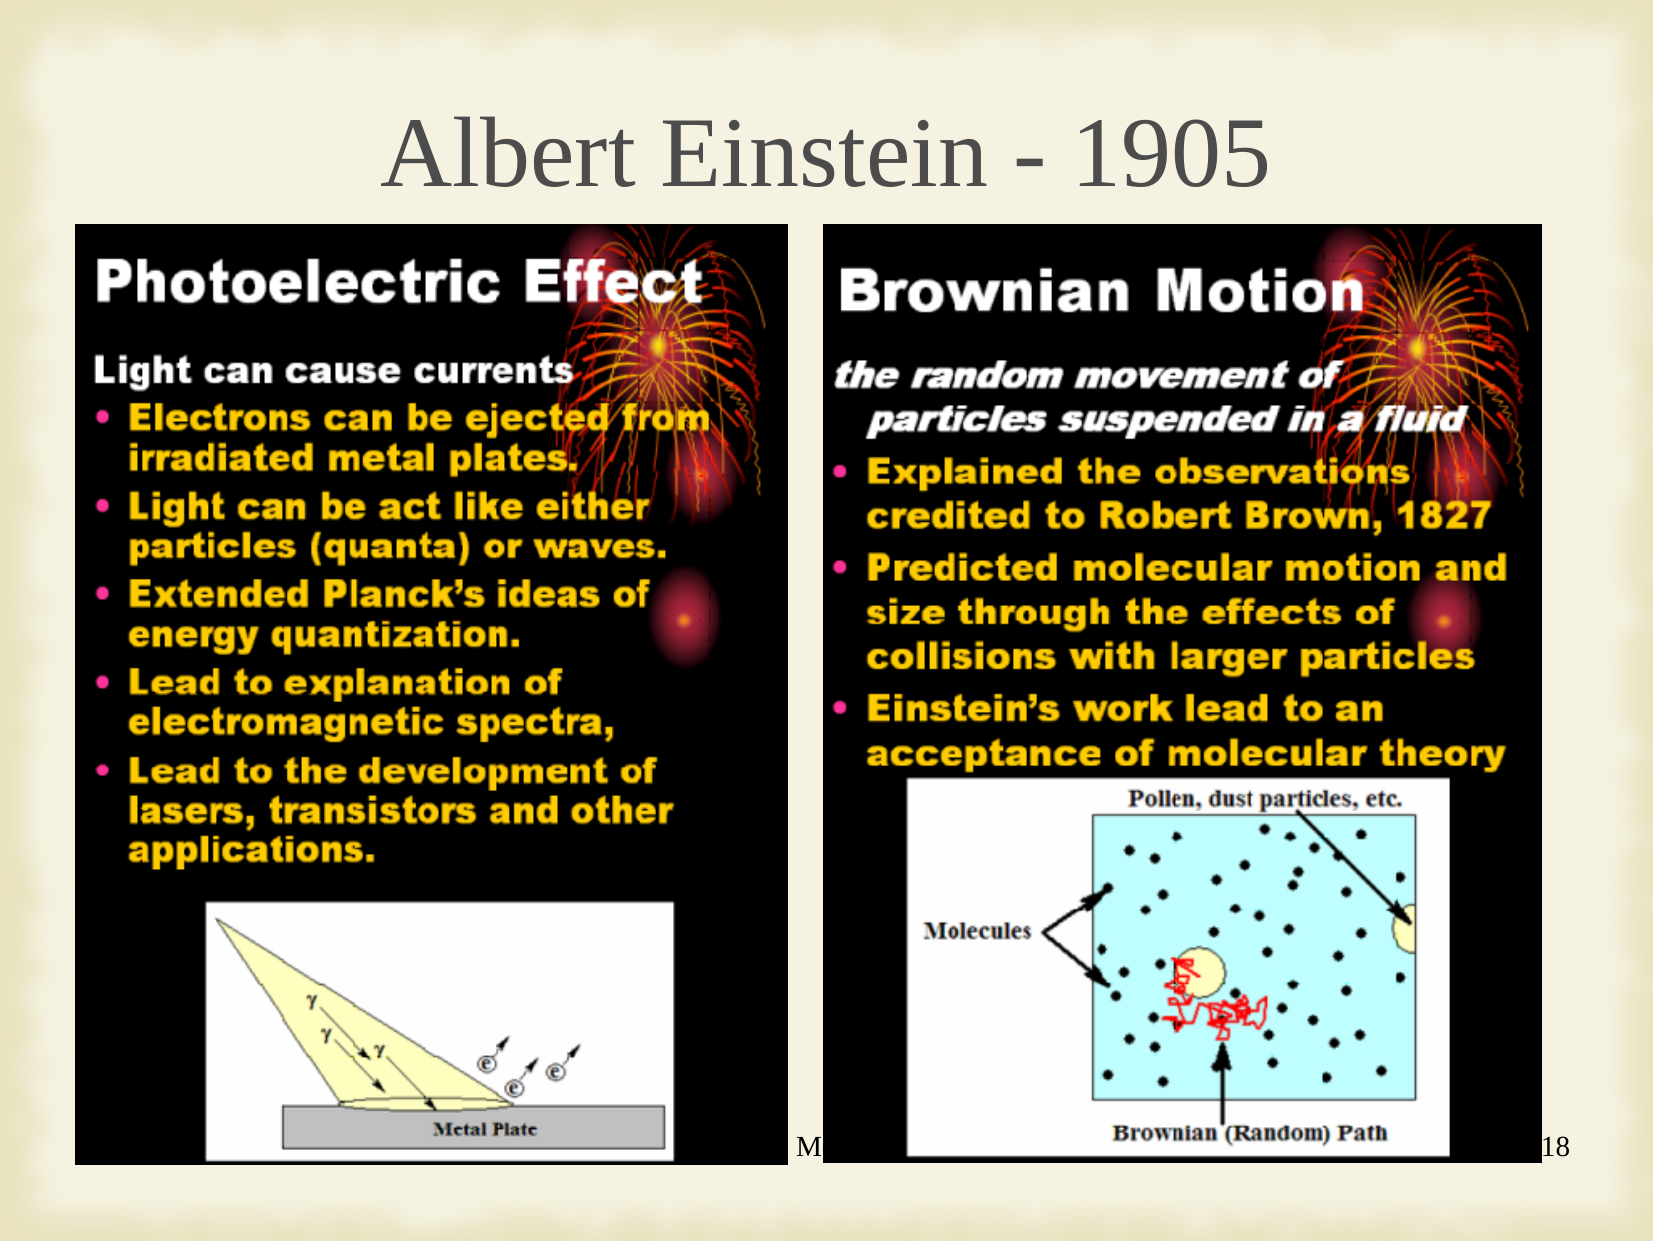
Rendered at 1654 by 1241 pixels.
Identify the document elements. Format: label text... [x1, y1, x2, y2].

picture [0, 0, 1653, 1241]
title Albert Einstein - 1905 [82, 49, 1571, 257]
